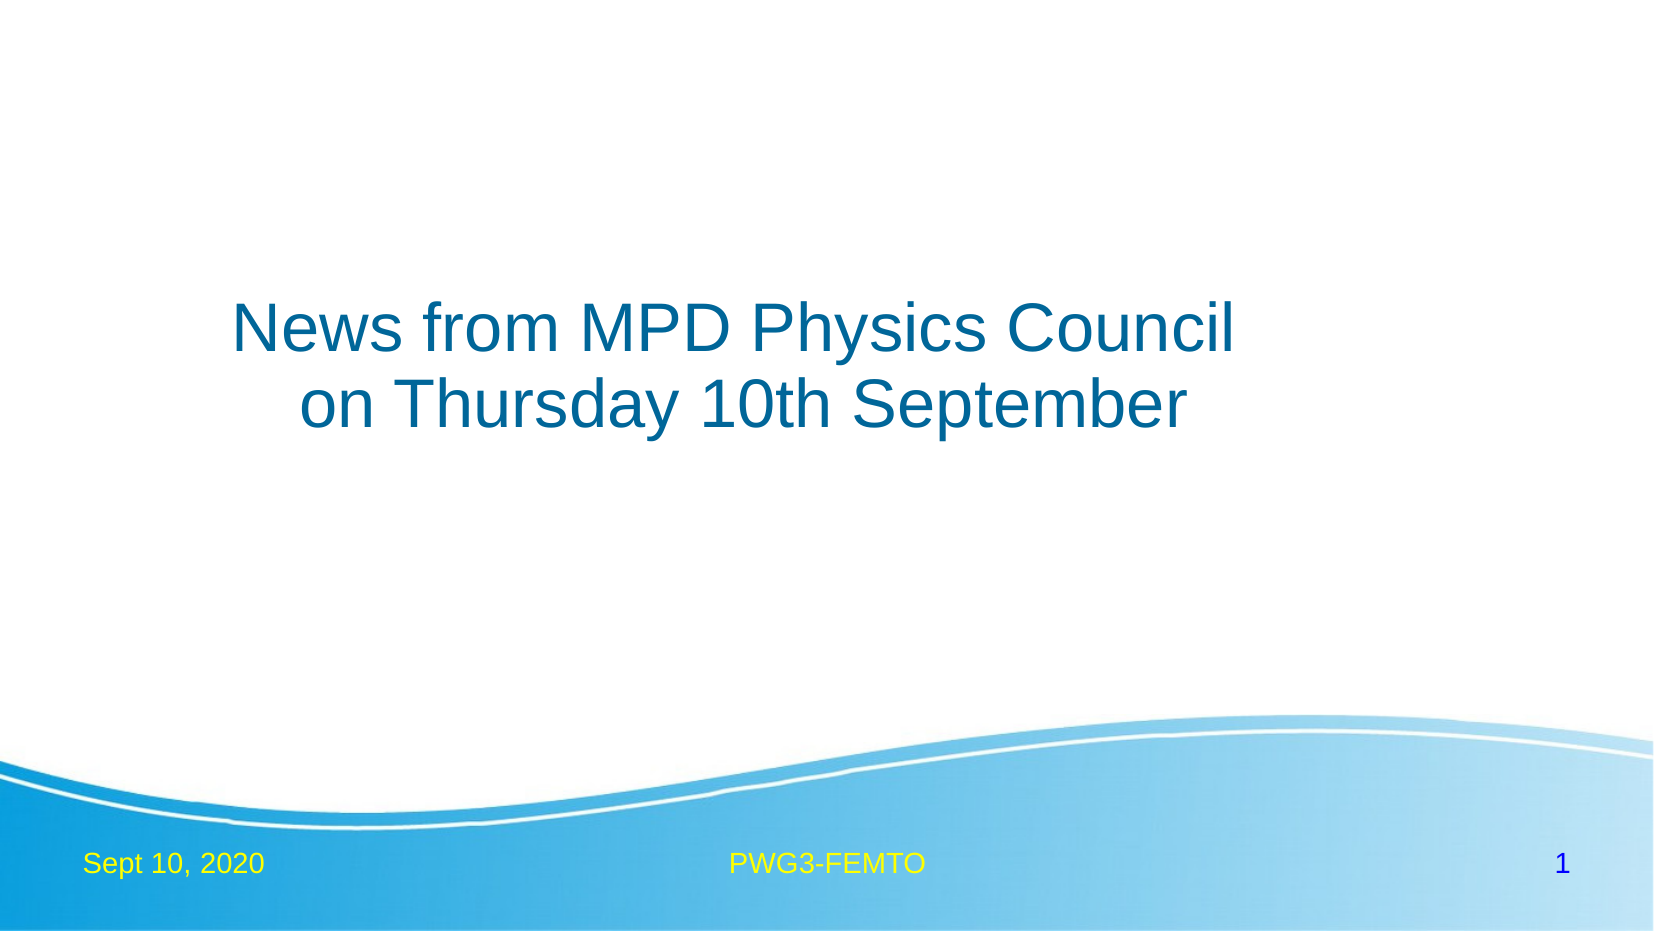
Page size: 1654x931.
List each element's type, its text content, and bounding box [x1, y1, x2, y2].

picture [0, 714, 1654, 931]
title News from MPD Physics Council on Thursday 10th September [0, 288, 1489, 444]
